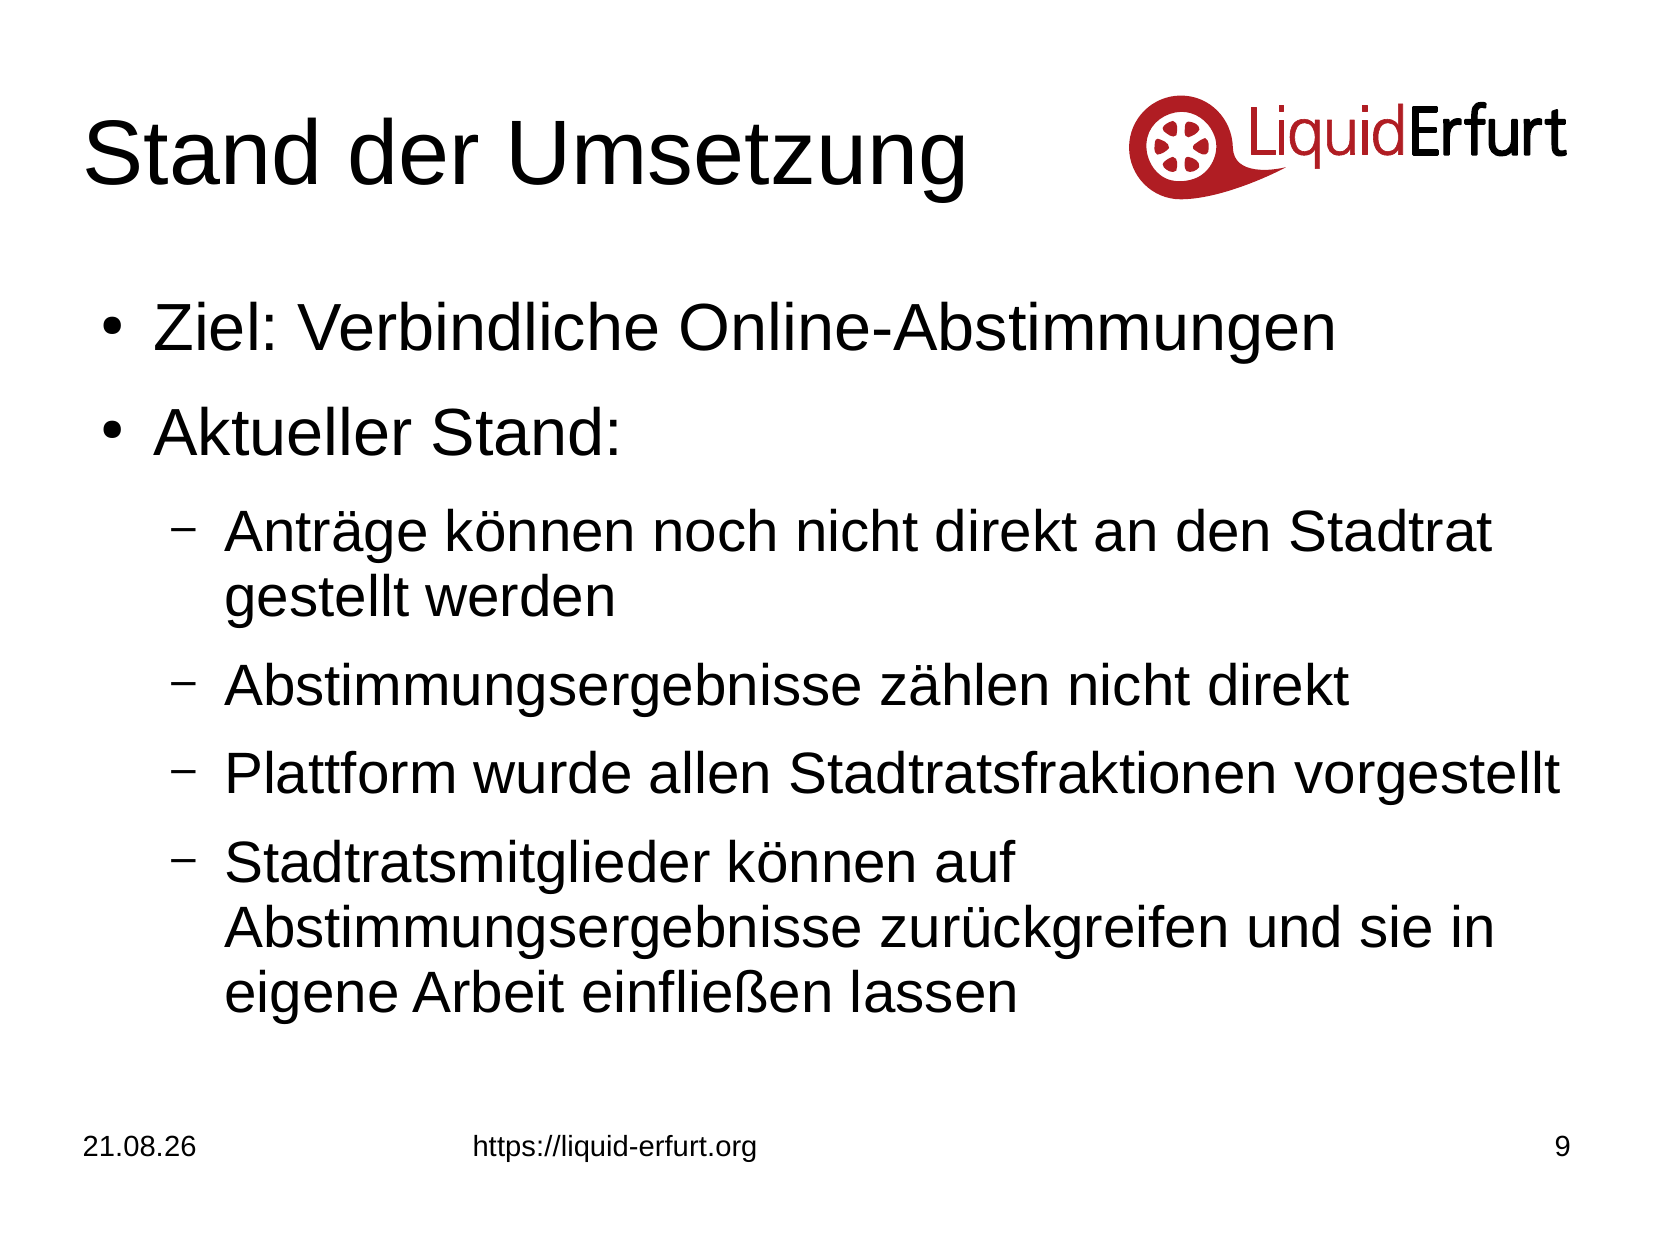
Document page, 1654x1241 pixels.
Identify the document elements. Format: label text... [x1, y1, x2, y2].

list Ziel: Verbindliche Online-Abstimmungen Aktueller Stand: Anträge können noch nicht direkt an den Stadtrat gestellt werden Abstimmungsergebnisse zählen nicht direkt Plattform wurde allen Stadtratsfraktionen vorgestellt Stadtratsmitglieder können auf Abstimmungsergebnisse zurückgreifen und sie in eigene Arbeit einfließen lassen [82, 290, 1571, 1027]
title Stand der Umsetzung [82, 49, 1571, 257]
